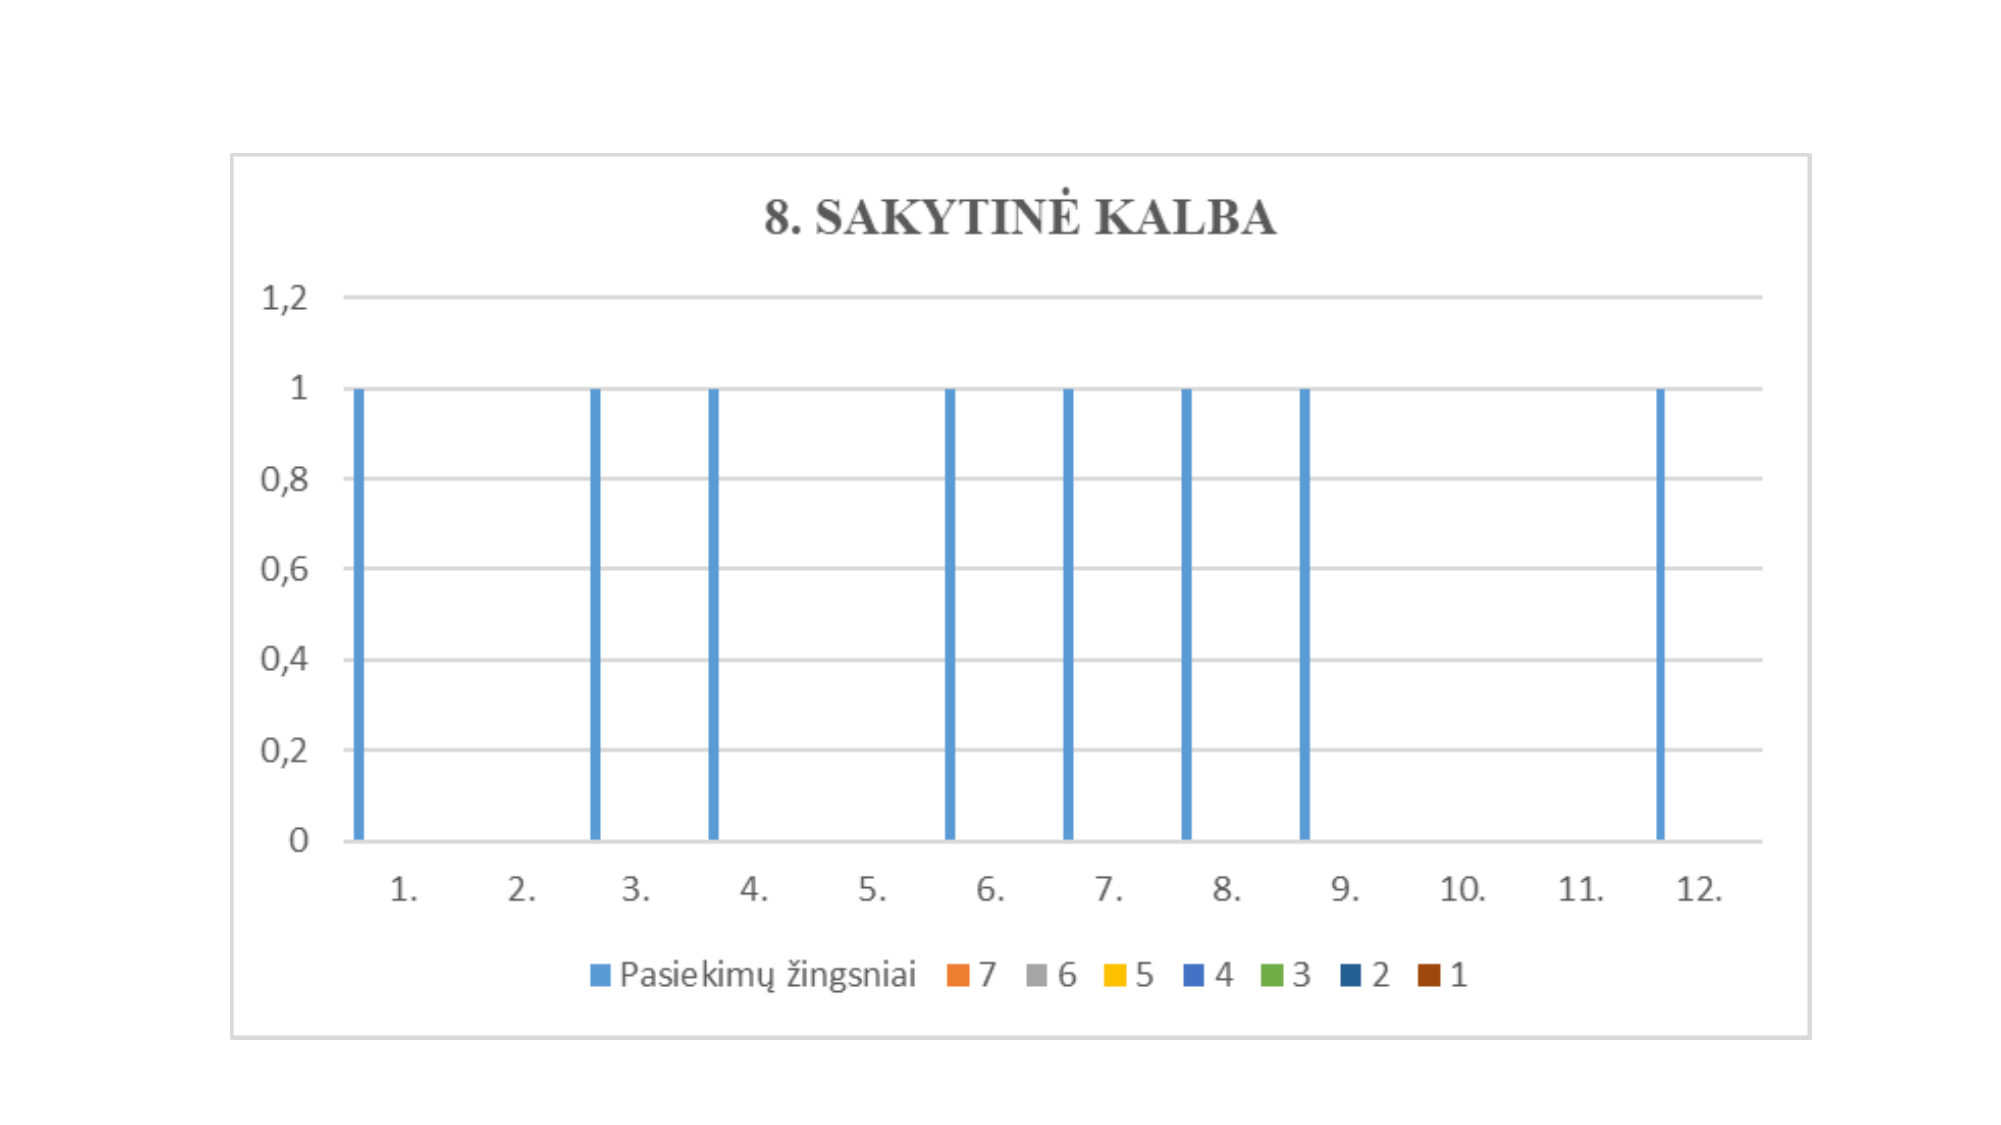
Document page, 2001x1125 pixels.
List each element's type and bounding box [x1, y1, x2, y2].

picture [230, 153, 1812, 1040]
